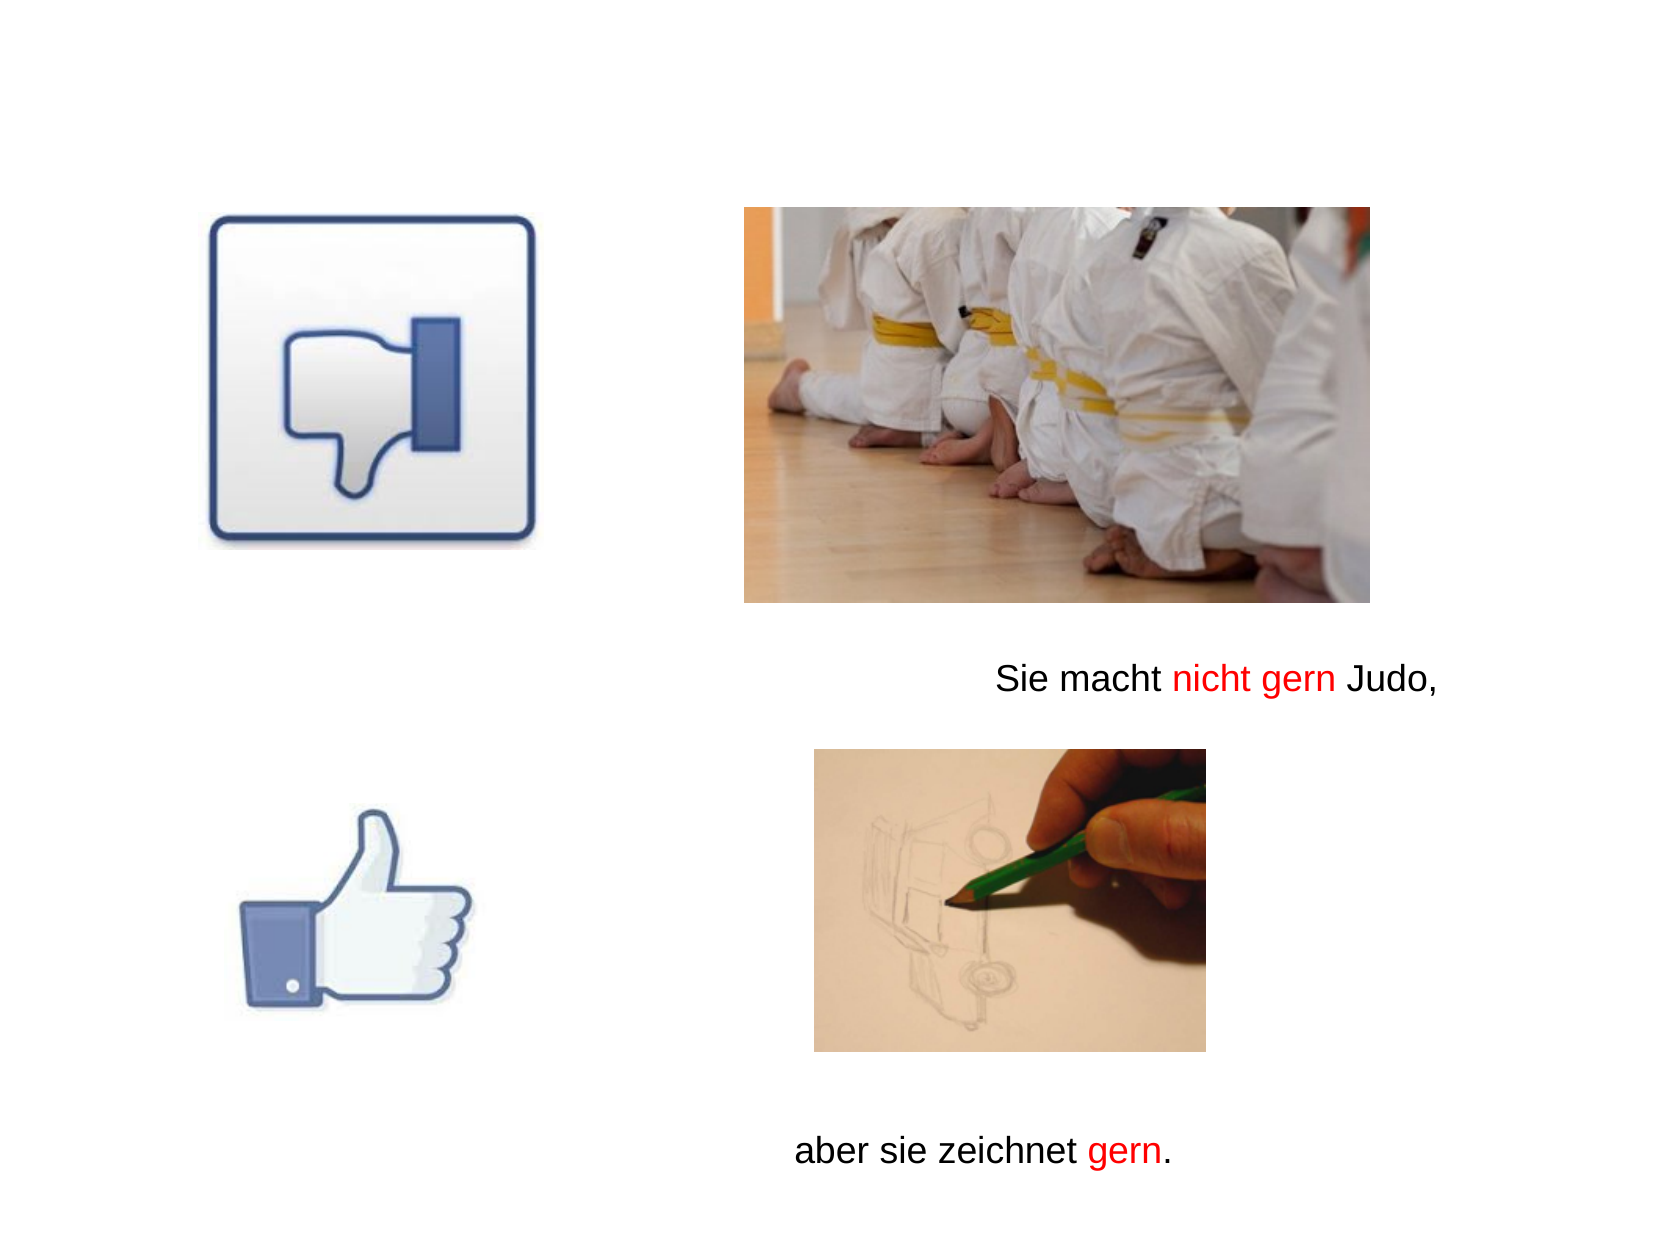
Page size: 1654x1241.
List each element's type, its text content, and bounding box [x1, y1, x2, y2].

picture [224, 803, 494, 1021]
text_box aber sie zeichnet gern. [779, 1122, 1188, 1179]
picture [814, 749, 1206, 1052]
text_box Sie macht nicht gern Judo, [980, 649, 1454, 707]
picture [744, 207, 1370, 603]
picture [198, 212, 544, 551]
